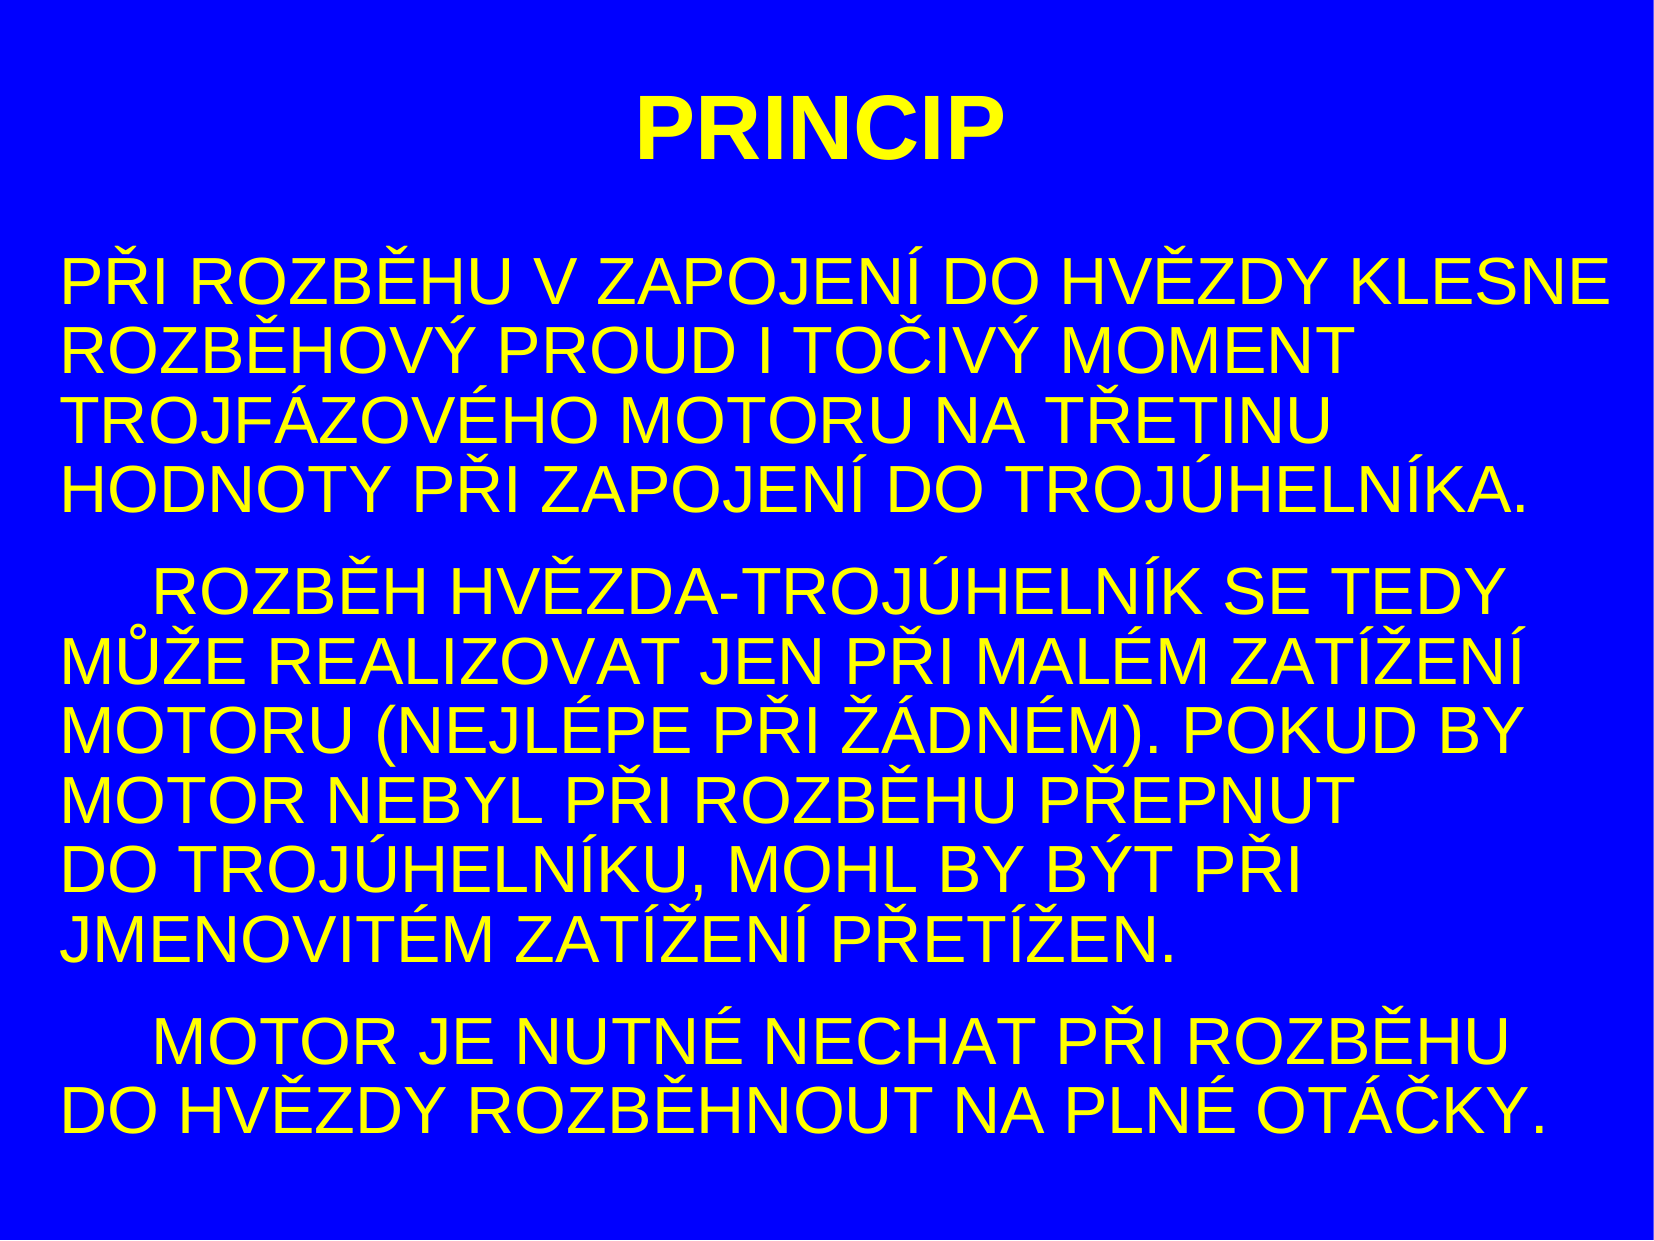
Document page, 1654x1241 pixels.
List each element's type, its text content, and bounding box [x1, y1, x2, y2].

title PRINCIP [76, 29, 1565, 206]
subtitle PŘI ROZBĚHU V ZAPOJENÍ DO HVĚZDY KLESNE ROZBĚHOVÝ PROUD I TOČIVÝ MOMENT TROJFÁZOVÉHO MOTORU NA TŘETINU HODNOTY PŘI ZAPOJENÍ DO TROJÚHELNÍKA. ROZBĚH HVĚZDA-TROJÚHELNÍK SE TEDY MŮŽE REALIZOVAT JEN PŘI MALÉM ZATÍŽENÍ MOTORU (NEJLÉPE PŘI ŽÁDNÉM). POKUD BY MOTOR NEBYL PŘI ROZBĚHU PŘEPNUT DO TROJÚHELNÍKU, MOHL BY BÝT PŘI JMENOVITÉM ZATÍŽENÍ PŘETÍŽEN. MOTOR JE NUTNÉ NECHAT PŘI ROZBĚHU DO HVĚZDY ROZBĚHNOUT NA PLNÉ OTÁČKY. [59, 206, 1654, 1182]
